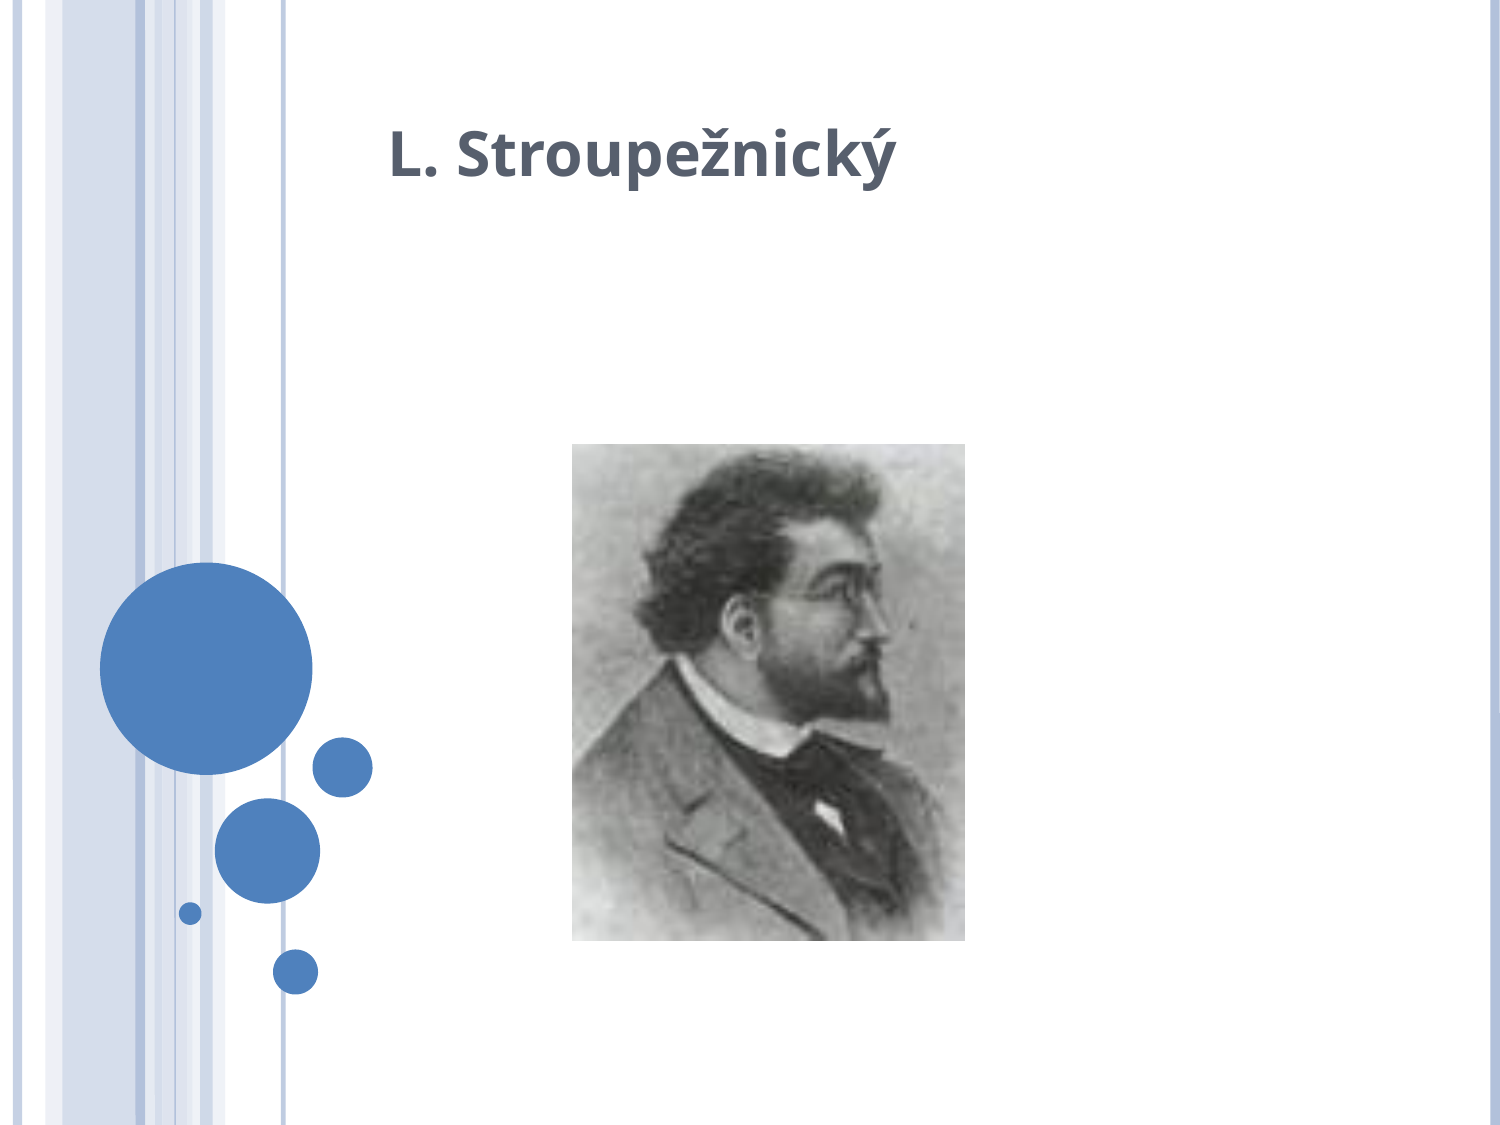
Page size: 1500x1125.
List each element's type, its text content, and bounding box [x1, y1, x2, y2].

picture [572, 444, 965, 941]
title L. Stroupežnický [371, 66, 1385, 197]
